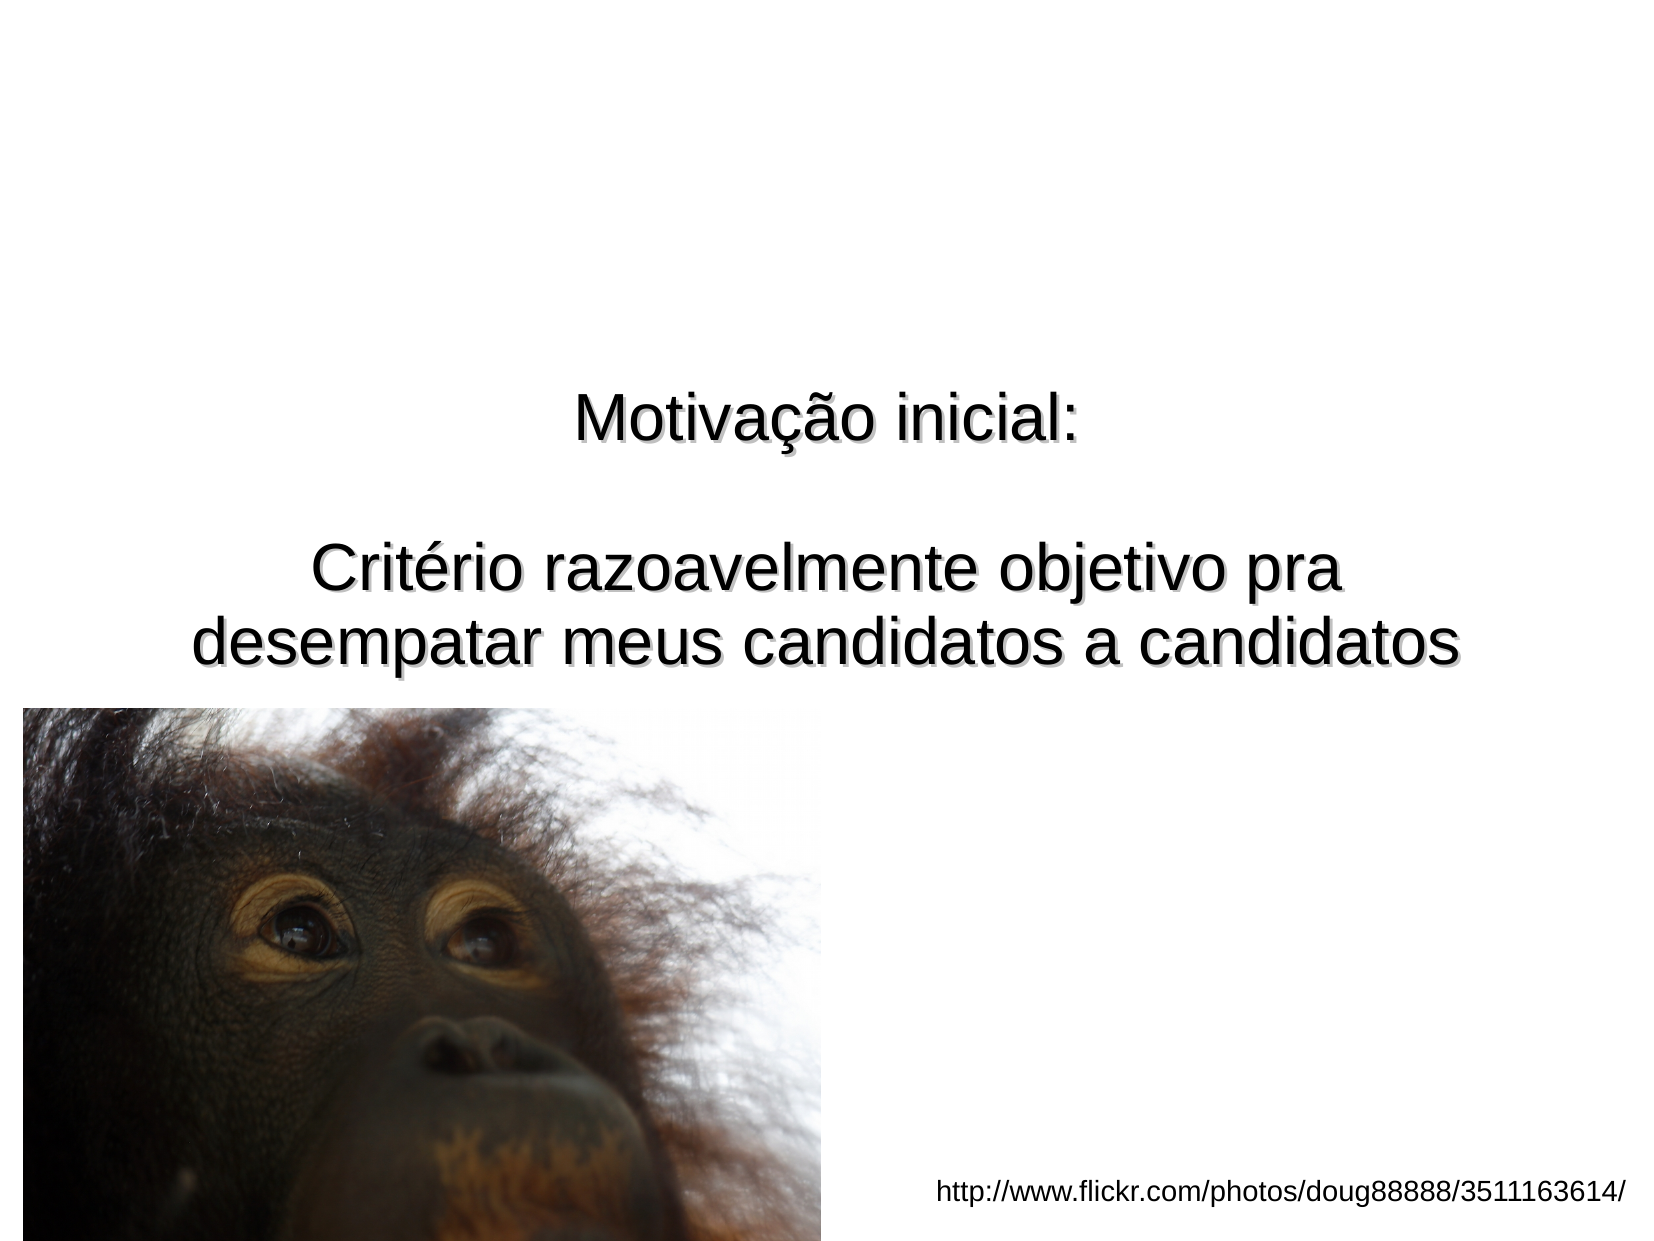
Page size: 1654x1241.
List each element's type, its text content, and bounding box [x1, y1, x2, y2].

subtitle Motivação inicial: Critério razoavelmente objetivo pra desempatar meus candidatos a candidatos [82, 49, 1571, 1010]
picture [23, 708, 821, 1241]
text_box http://www.flickr.com/photos/doug88888/3511163614/ [921, 1167, 1654, 1215]
